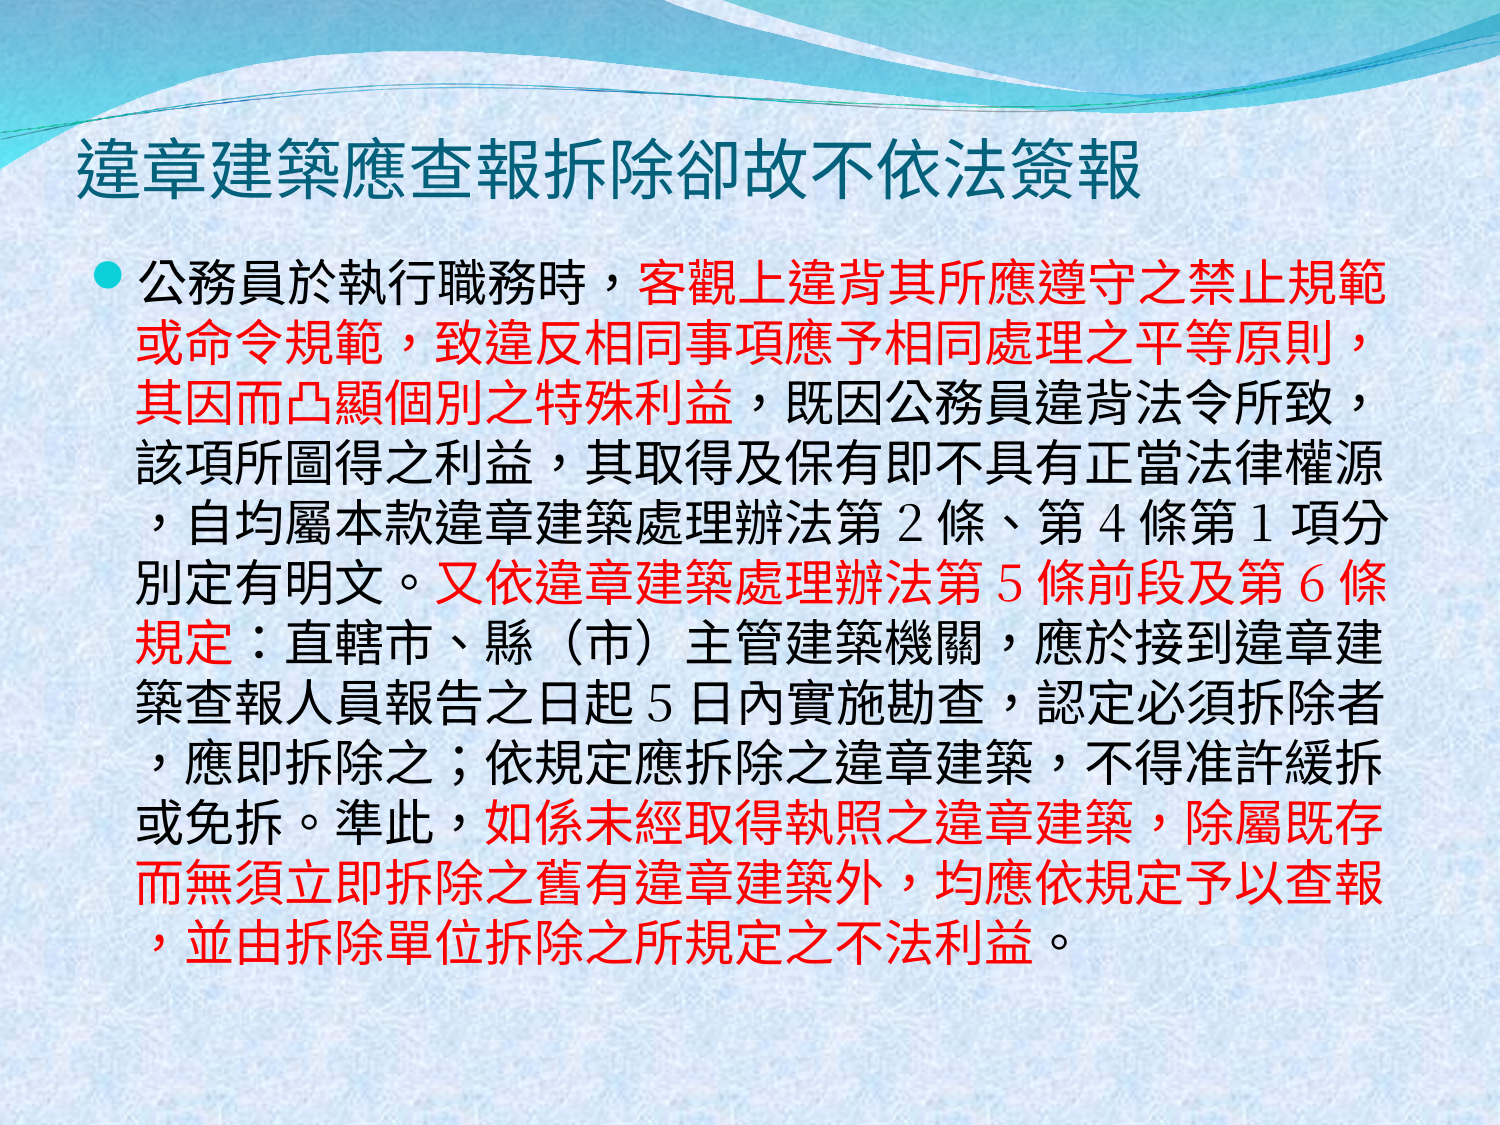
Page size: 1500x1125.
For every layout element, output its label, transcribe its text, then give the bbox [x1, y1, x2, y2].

picture [0, 0, 1500, 1125]
list 公務員於執行職務時，客觀上違背其所應遵守之禁止規範或命令規範，致違反相同事項應予相同處理之平等原則，其因而凸顯個別之特殊利益，既因公務員違背法令所致，該項所圖得之利益，其取得及保有即不具有正當法律權源，自均屬本款違章建築處理辦法第2條、第4條第1項分別定有明文。又依違章建築處理辦法第5條前段及第6條規定：直轄市、縣（市）主管建築機關，應於接到違章建築查報人員報告之日起5日內實施勘查，認定必須拆除者，應即拆除之；依規定應拆除之違章建築，不得准許緩拆或免拆。準此，如係未經取得執照之違章建築，除屬既存而無須立即拆除之舊有違章建築外，均應依規定予以查報，並由拆除單位拆除之所規定之不法利益。 [75, 243, 1426, 1038]
title 違章建築應查報拆除卻故不依法簽報 [75, 115, 1426, 208]
